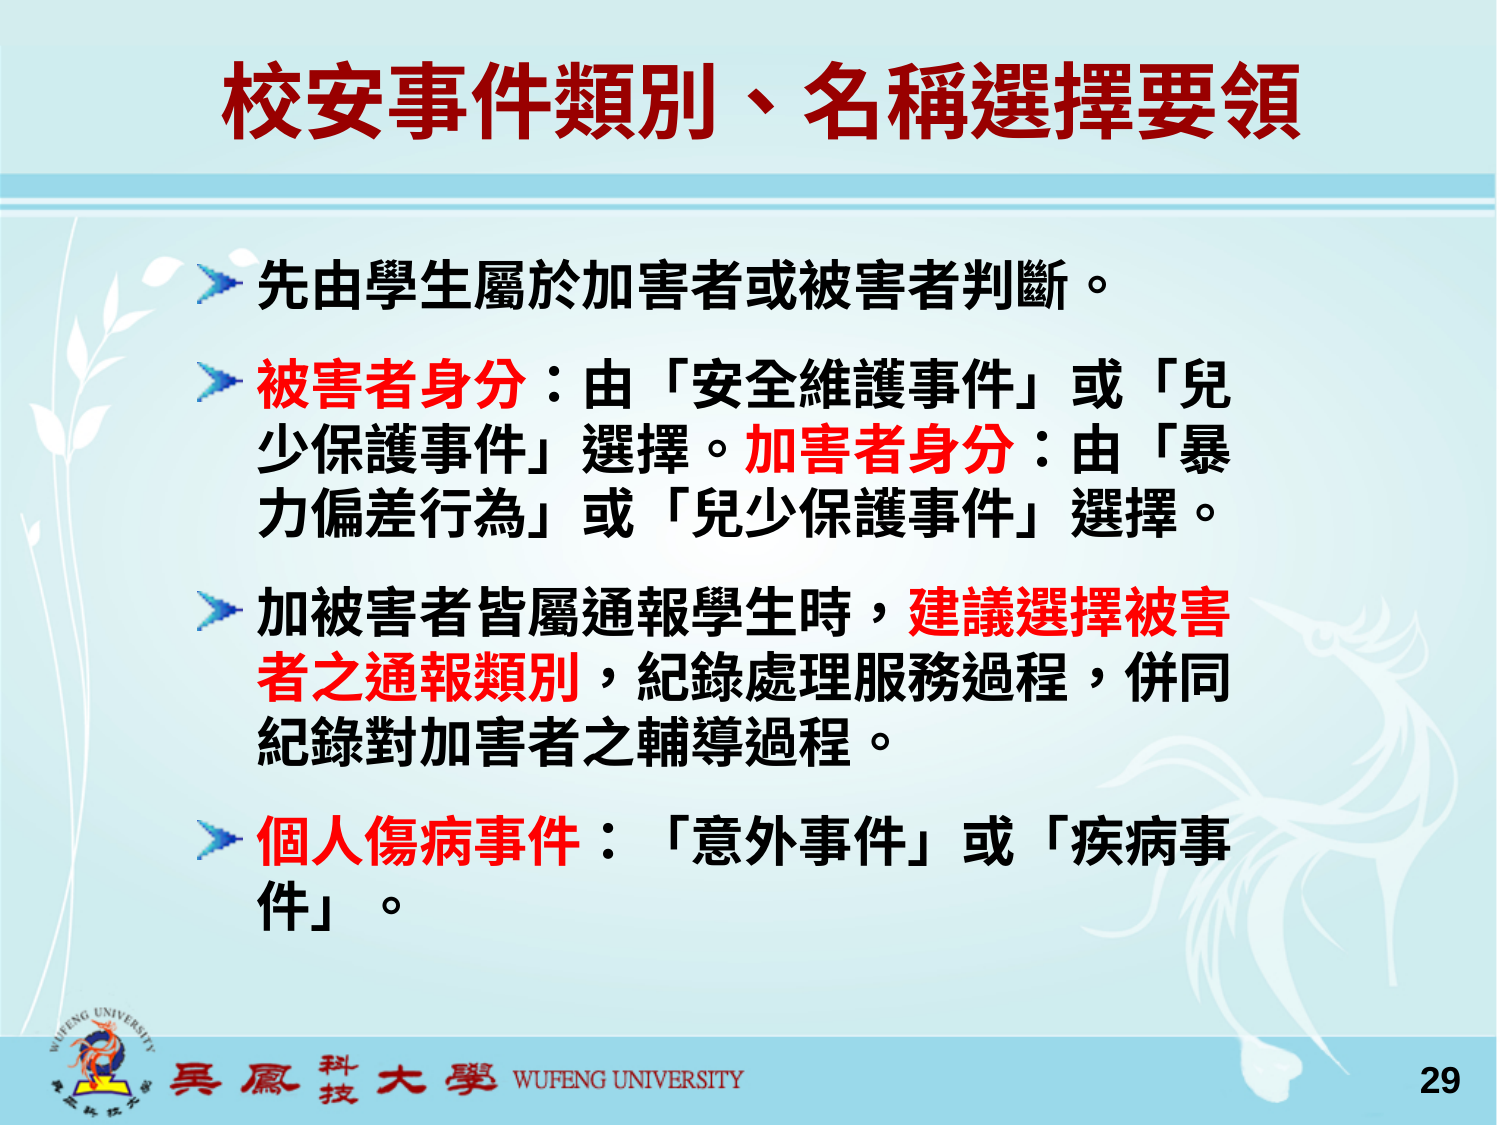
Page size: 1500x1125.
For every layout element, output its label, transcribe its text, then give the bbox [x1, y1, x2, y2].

text_box <number> [1126, 1048, 1477, 1125]
title 校安事件類別、名稱選擇要領 [123, 0, 1399, 199]
picture [0, 0, 1500, 1125]
text_box 先由學生屬於加害者或被害者判斷。 被害者身分：由「安全維護事件」或「兒少保護事件」選擇。加害者身分：由「暴力偏差行為」或「兒少保護事件」選擇。 加被害者皆屬通報學生時，建議選擇被害者之通報類別，紀錄處理服務過程，併同紀錄對加害者之輔導過程。 個人傷病事件：「意外事件」或「疾病事件」。 [183, 243, 1282, 946]
